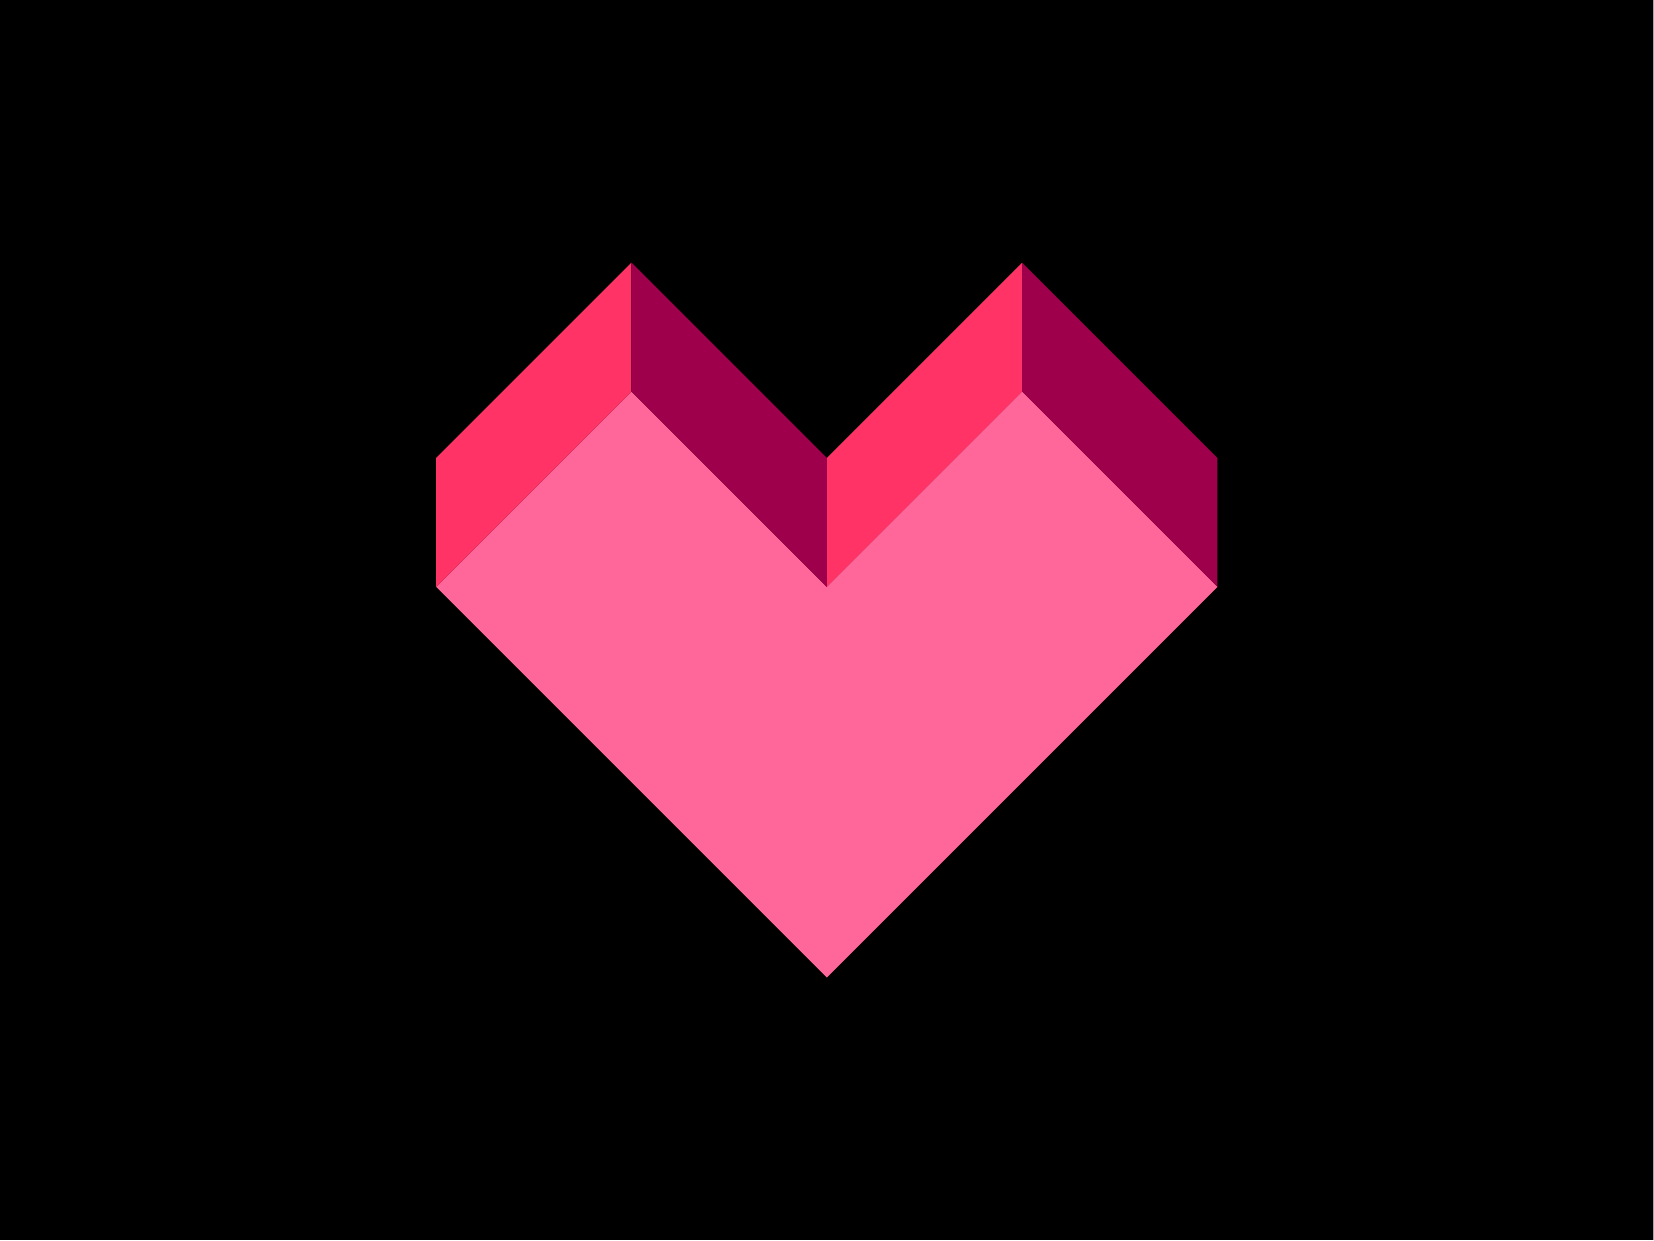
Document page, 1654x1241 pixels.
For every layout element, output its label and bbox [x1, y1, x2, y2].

picture [435, 228, 1219, 1012]
